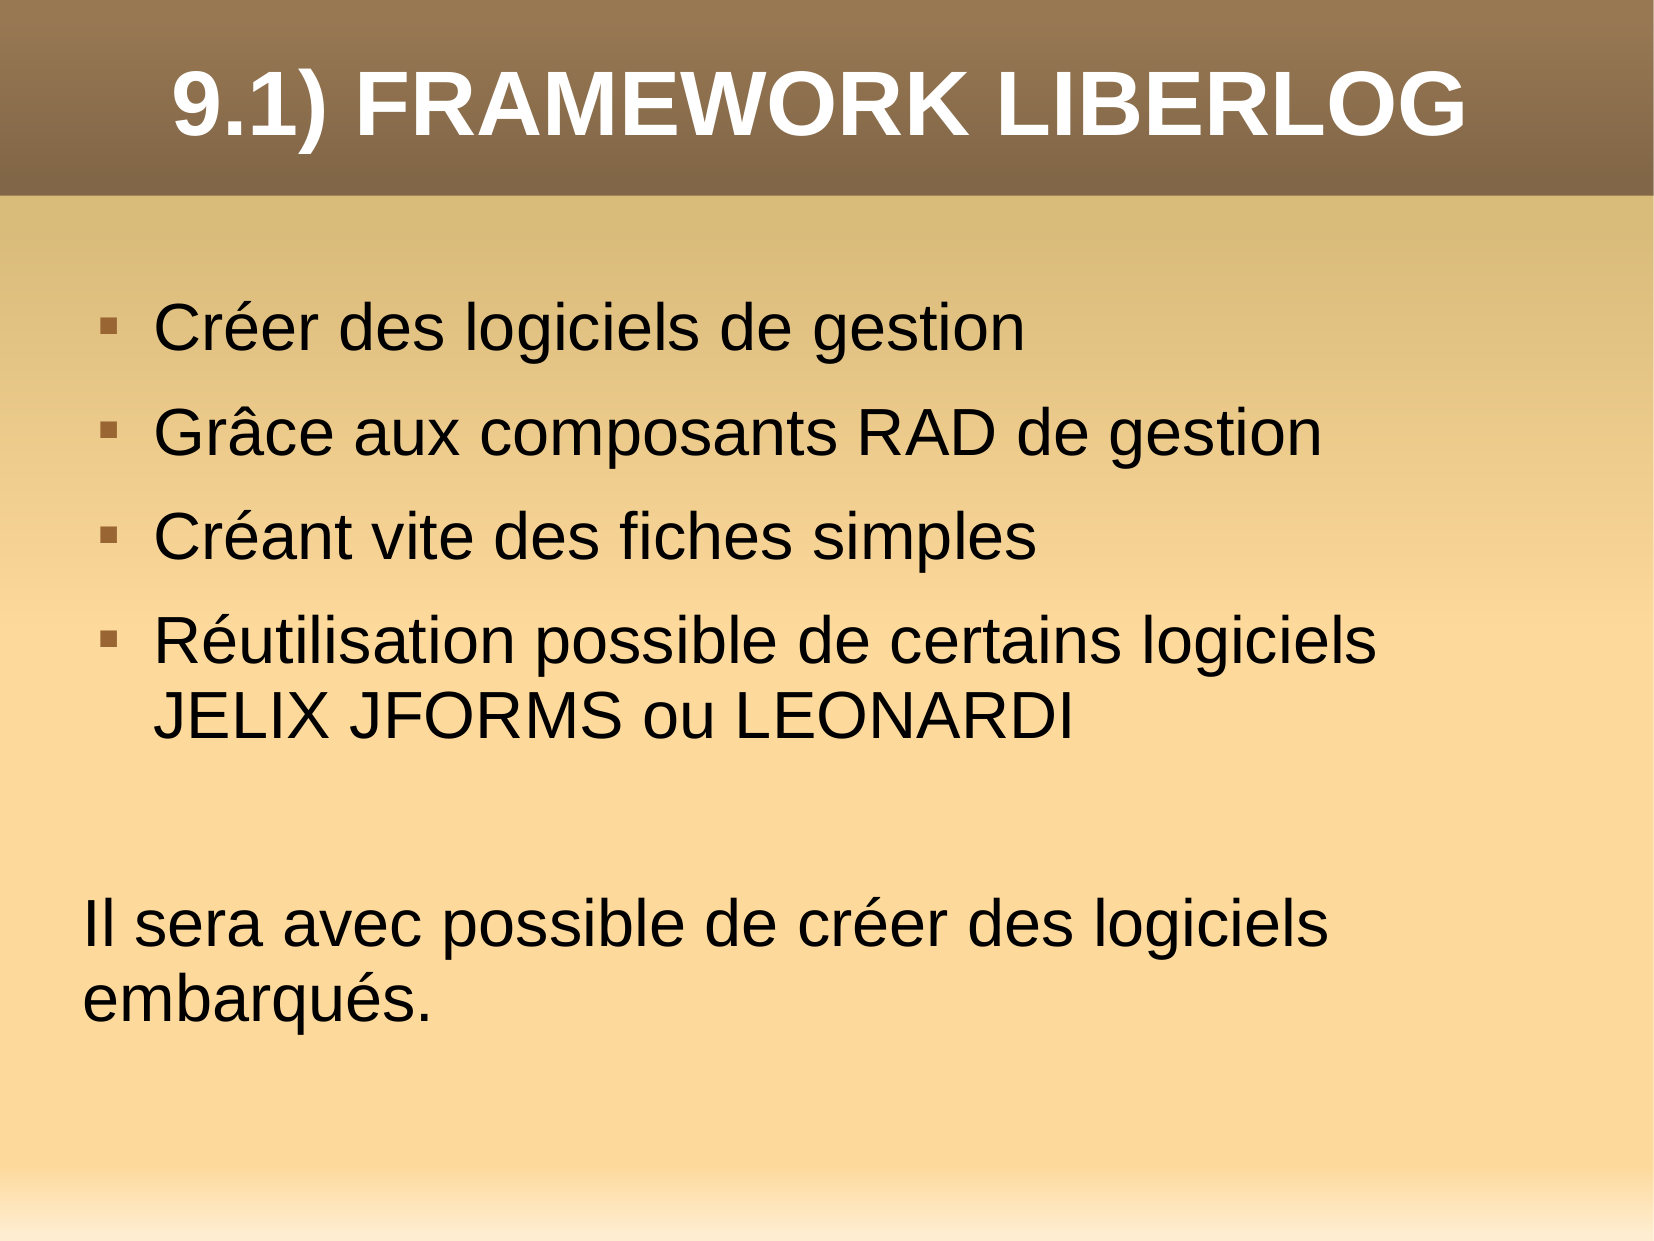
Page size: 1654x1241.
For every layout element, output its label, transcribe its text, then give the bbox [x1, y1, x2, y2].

picture [0, 0, 1654, 1241]
list Créer des logiciels de gestion Grâce aux composants RAD de gestion Créant vite des fiches simples Réutilisation possible de certains logiciels JELIX JFORMS ou LEONARDI Il sera avec possible de créer des logiciels embarqués. [82, 290, 1571, 1094]
title 9.1) FRAMEWORK LIBERLOG [76, 7, 1565, 200]
